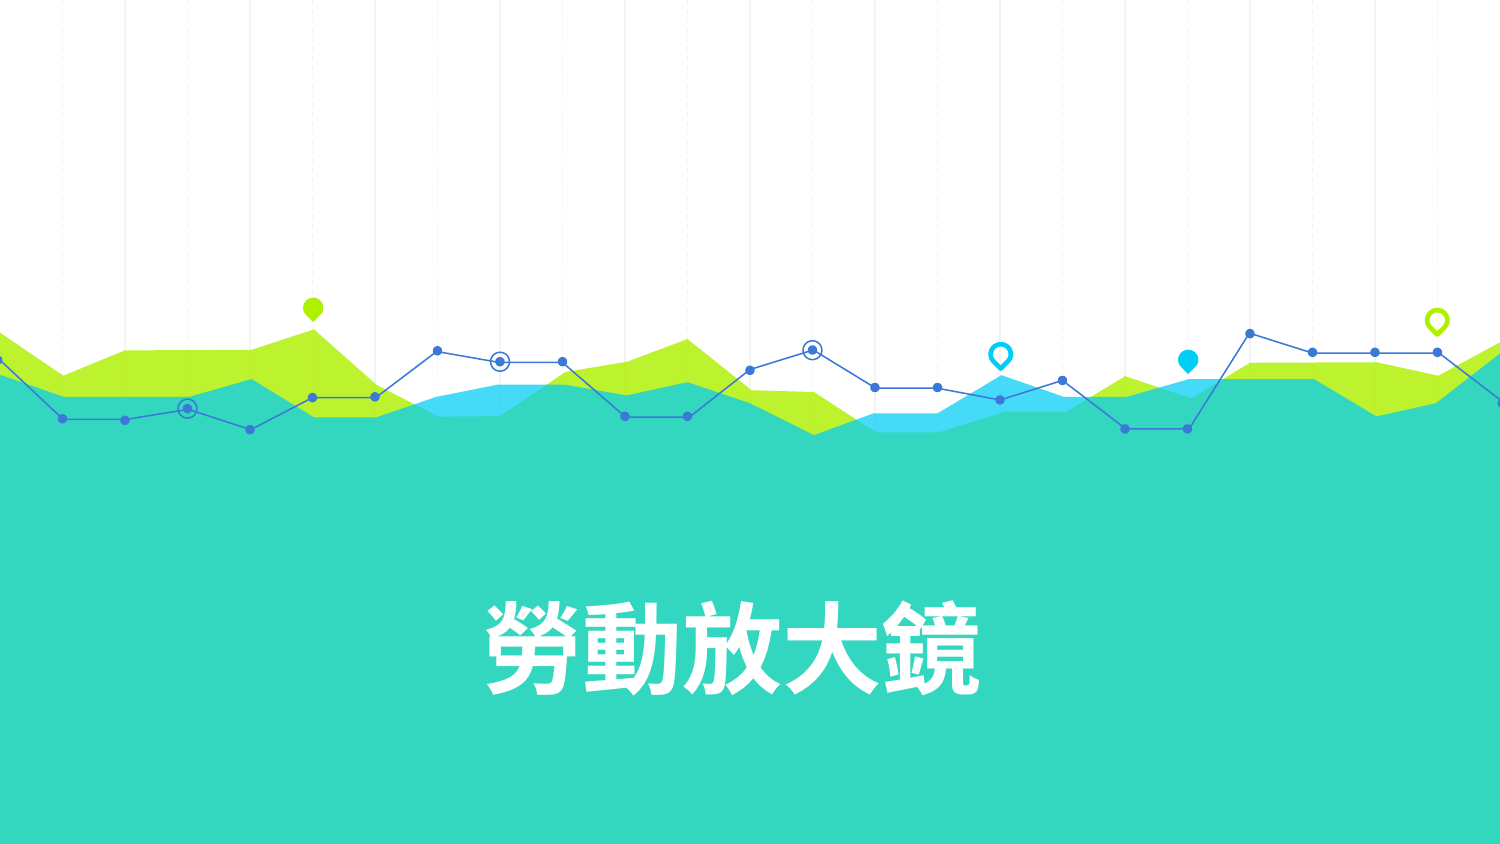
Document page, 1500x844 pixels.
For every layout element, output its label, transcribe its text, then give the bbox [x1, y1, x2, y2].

title 勞動放大鏡 [467, 551, 1388, 743]
